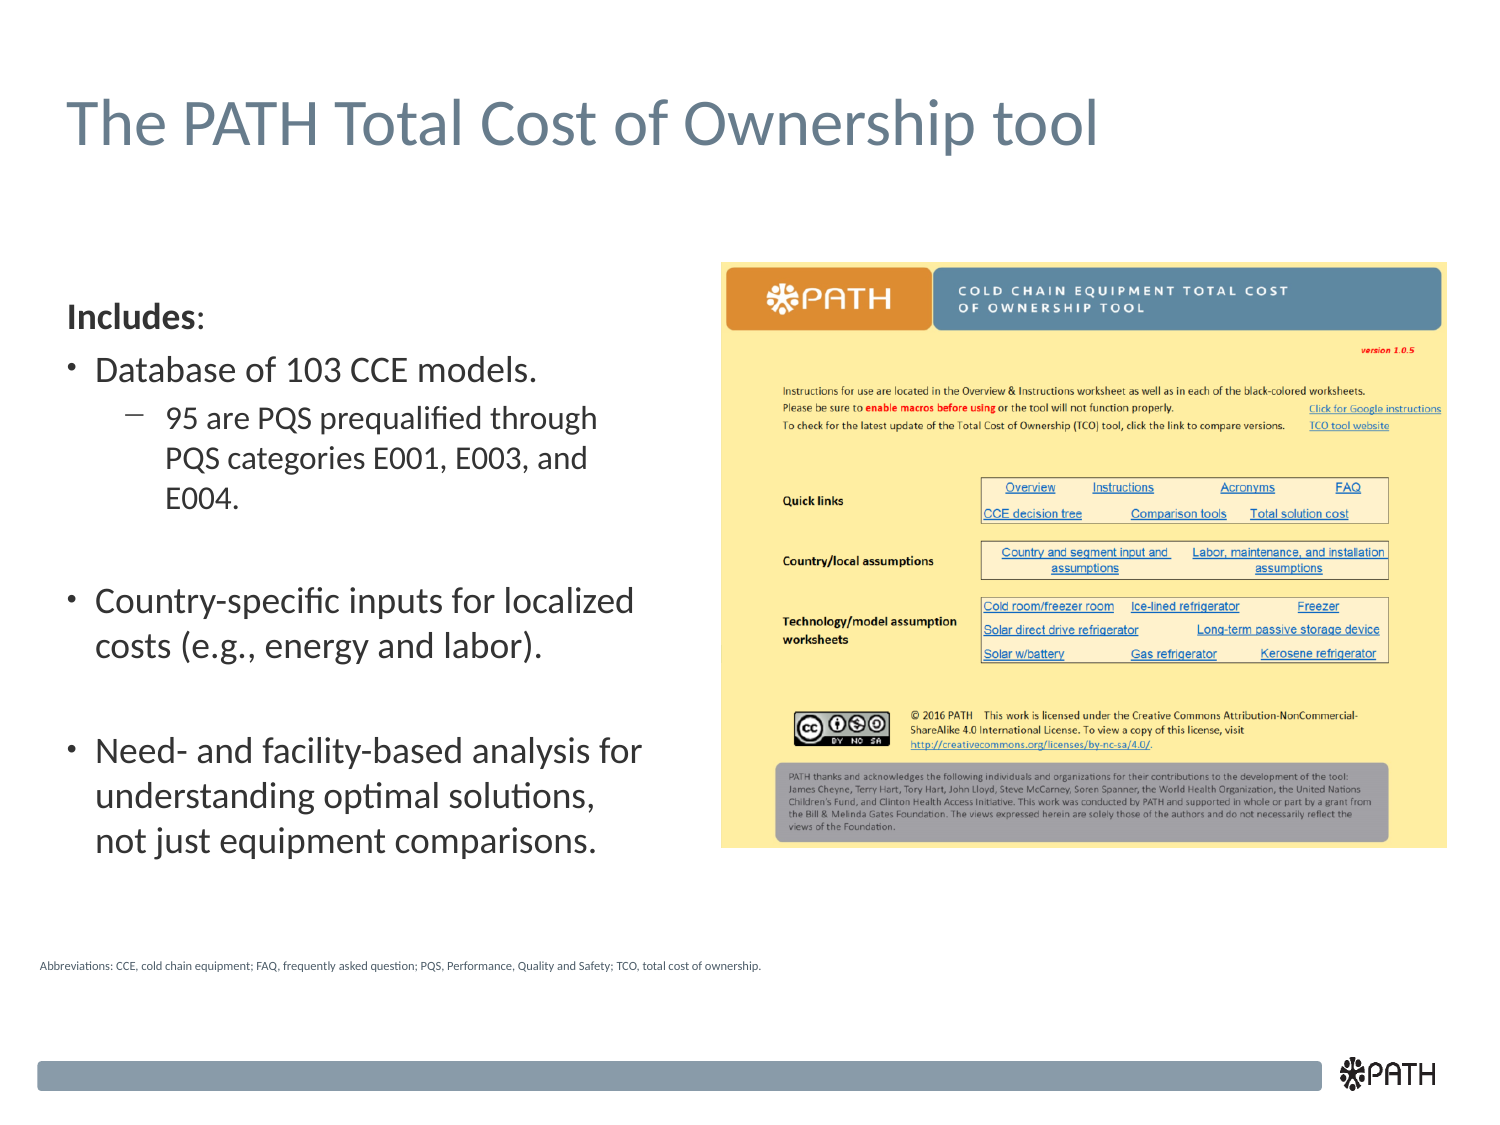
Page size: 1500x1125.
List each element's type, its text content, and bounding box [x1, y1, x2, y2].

picture [721, 262, 1447, 848]
picture [1340, 1057, 1435, 1091]
title The PATH Total Cost of Ownership tool [51, 83, 1254, 167]
text_box Abbreviations: CCE, cold chain equipment; FAQ, frequently asked question; PQS, Performance, Quality and Safety; TCO, total cost of ownership. [28, 952, 887, 979]
list Includes: Database of 103 CCE models. 95 are PQS prequalified through PQS categories E001, E003, and E004. Country-specific inputs for localized costs (e.g., energy and labor). Need- and facility-based analysis for understanding optimal solutions, not just equipment comparisons. [51, 284, 661, 862]
